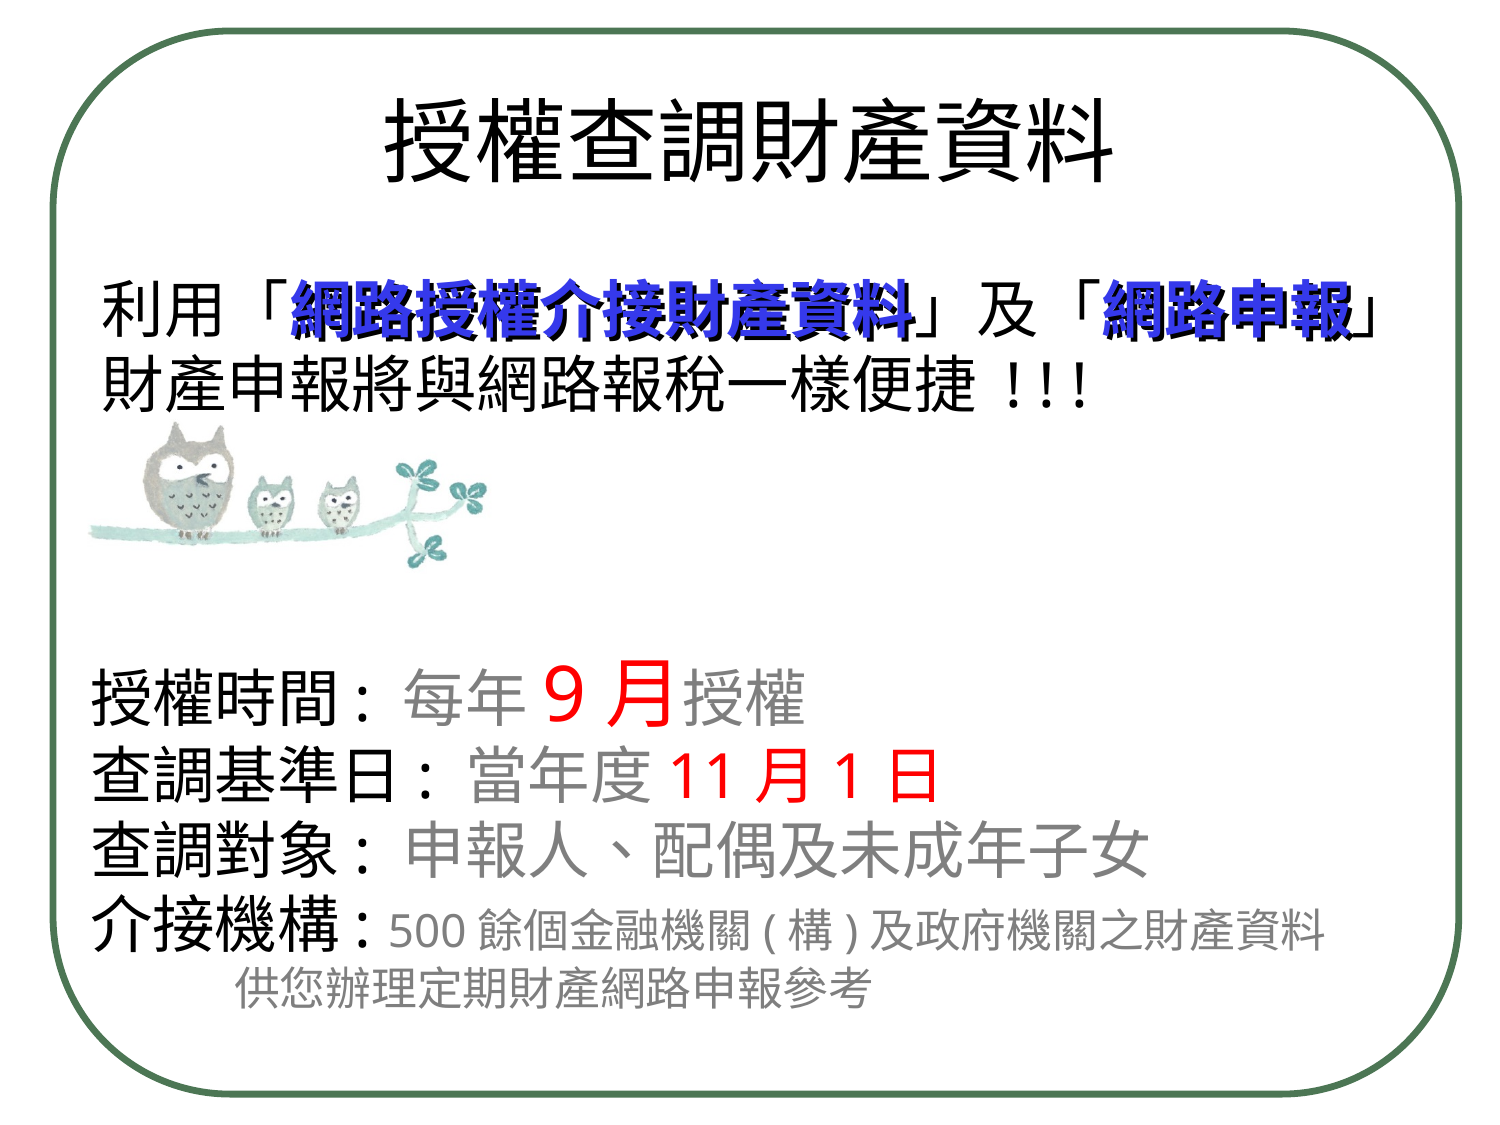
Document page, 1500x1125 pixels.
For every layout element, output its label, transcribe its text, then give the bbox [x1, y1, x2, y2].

title 授權查調財產資料 [75, 45, 1426, 233]
text_box [109, 1047, 1402, 1095]
text_box [53, 105, 1459, 1003]
list 利用「網路授權介接財產資料」及「網路申報」財產申報將與網路報稅一樣便捷 ! ! ! 授權時間: 每年9月授權 查調基準日: 當年度11月1日 查調對象: 申報人、配偶及未成年子女 介接機構: 500餘個金融機關(構)及政府機關之財產資料 供您辦理定期財產網路申報參考 [75, 262, 1447, 1047]
text_box [161, 30, 1351, 45]
